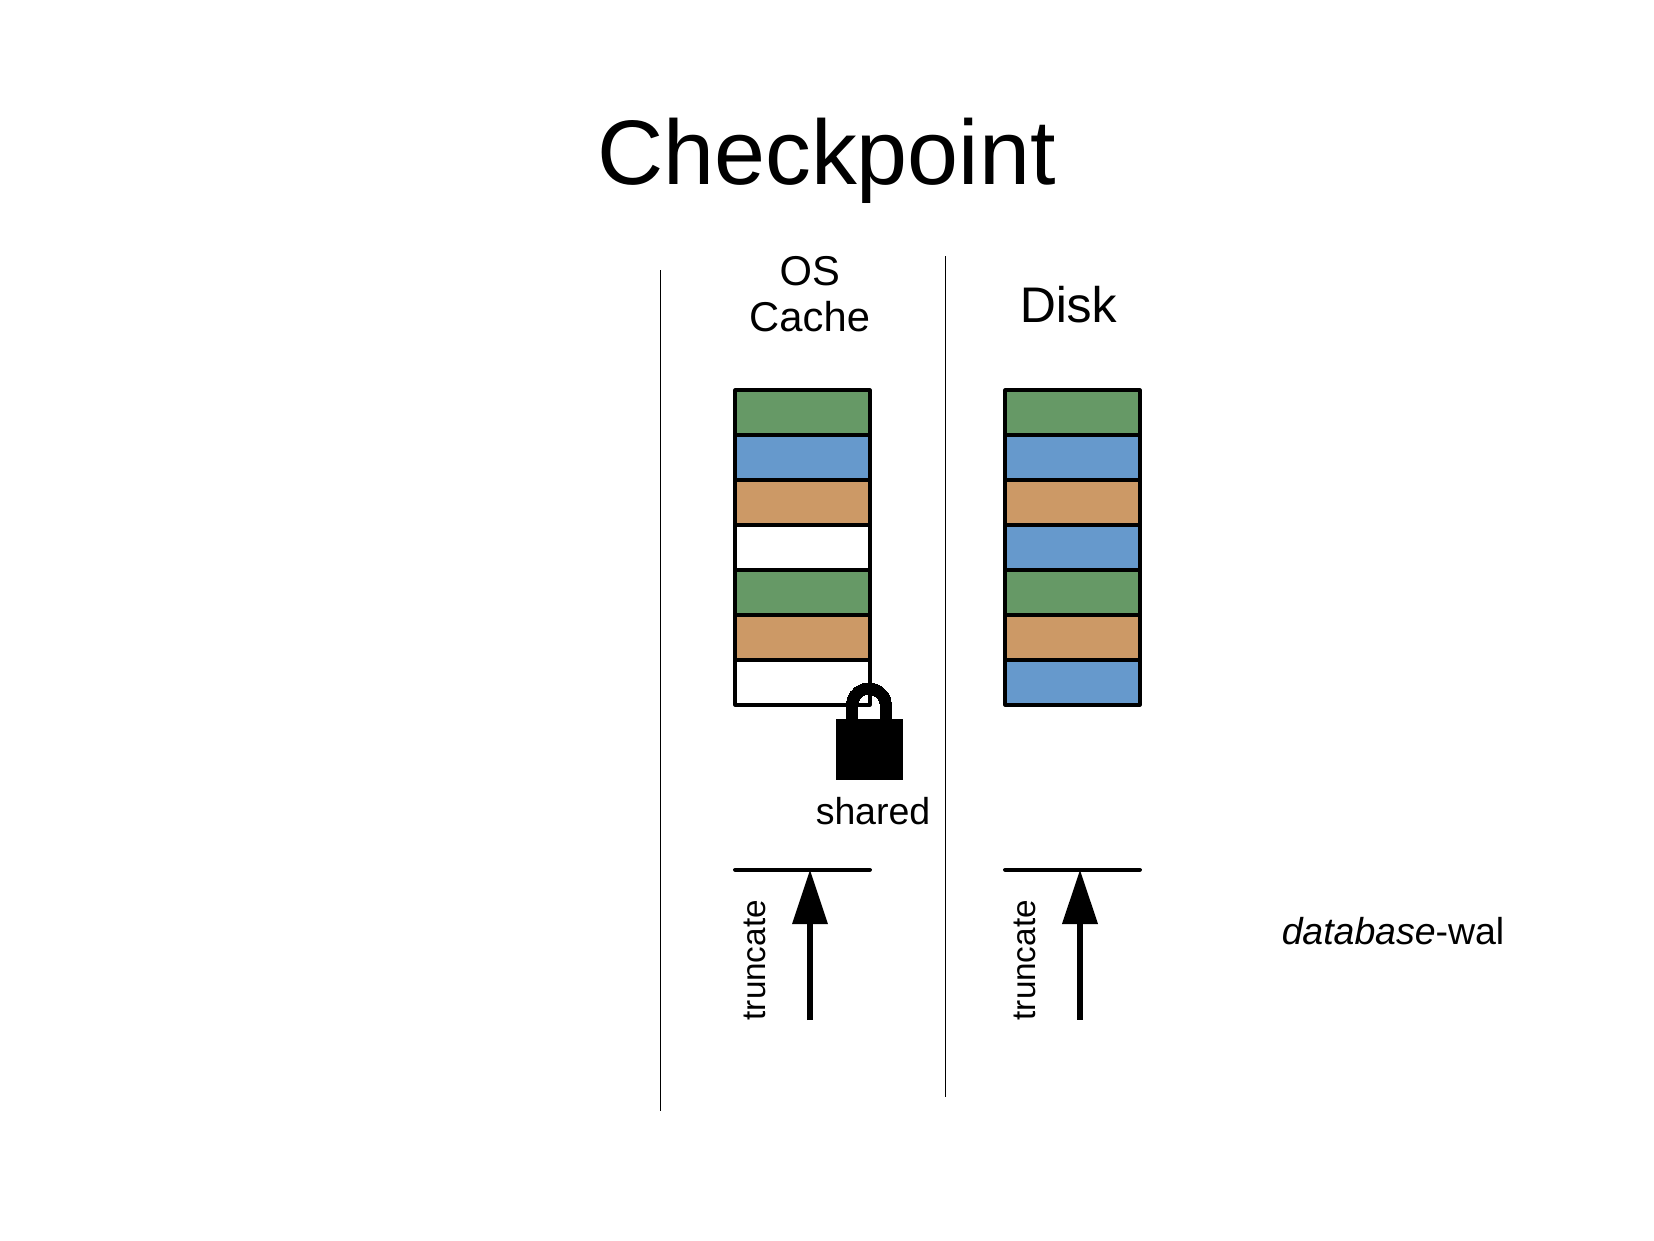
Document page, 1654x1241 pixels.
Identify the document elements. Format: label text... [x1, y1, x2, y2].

text_box [1005, 390, 1141, 706]
text_box shared [801, 783, 946, 840]
title Checkpoint [82, 49, 1571, 257]
text_box truncate [727, 885, 781, 1035]
text_box Disk [1005, 270, 1132, 342]
text_box truncate [997, 885, 1051, 1035]
text_box OS Cache [734, 240, 916, 349]
text_box database-wal [1267, 903, 1576, 961]
text_box [735, 390, 903, 780]
